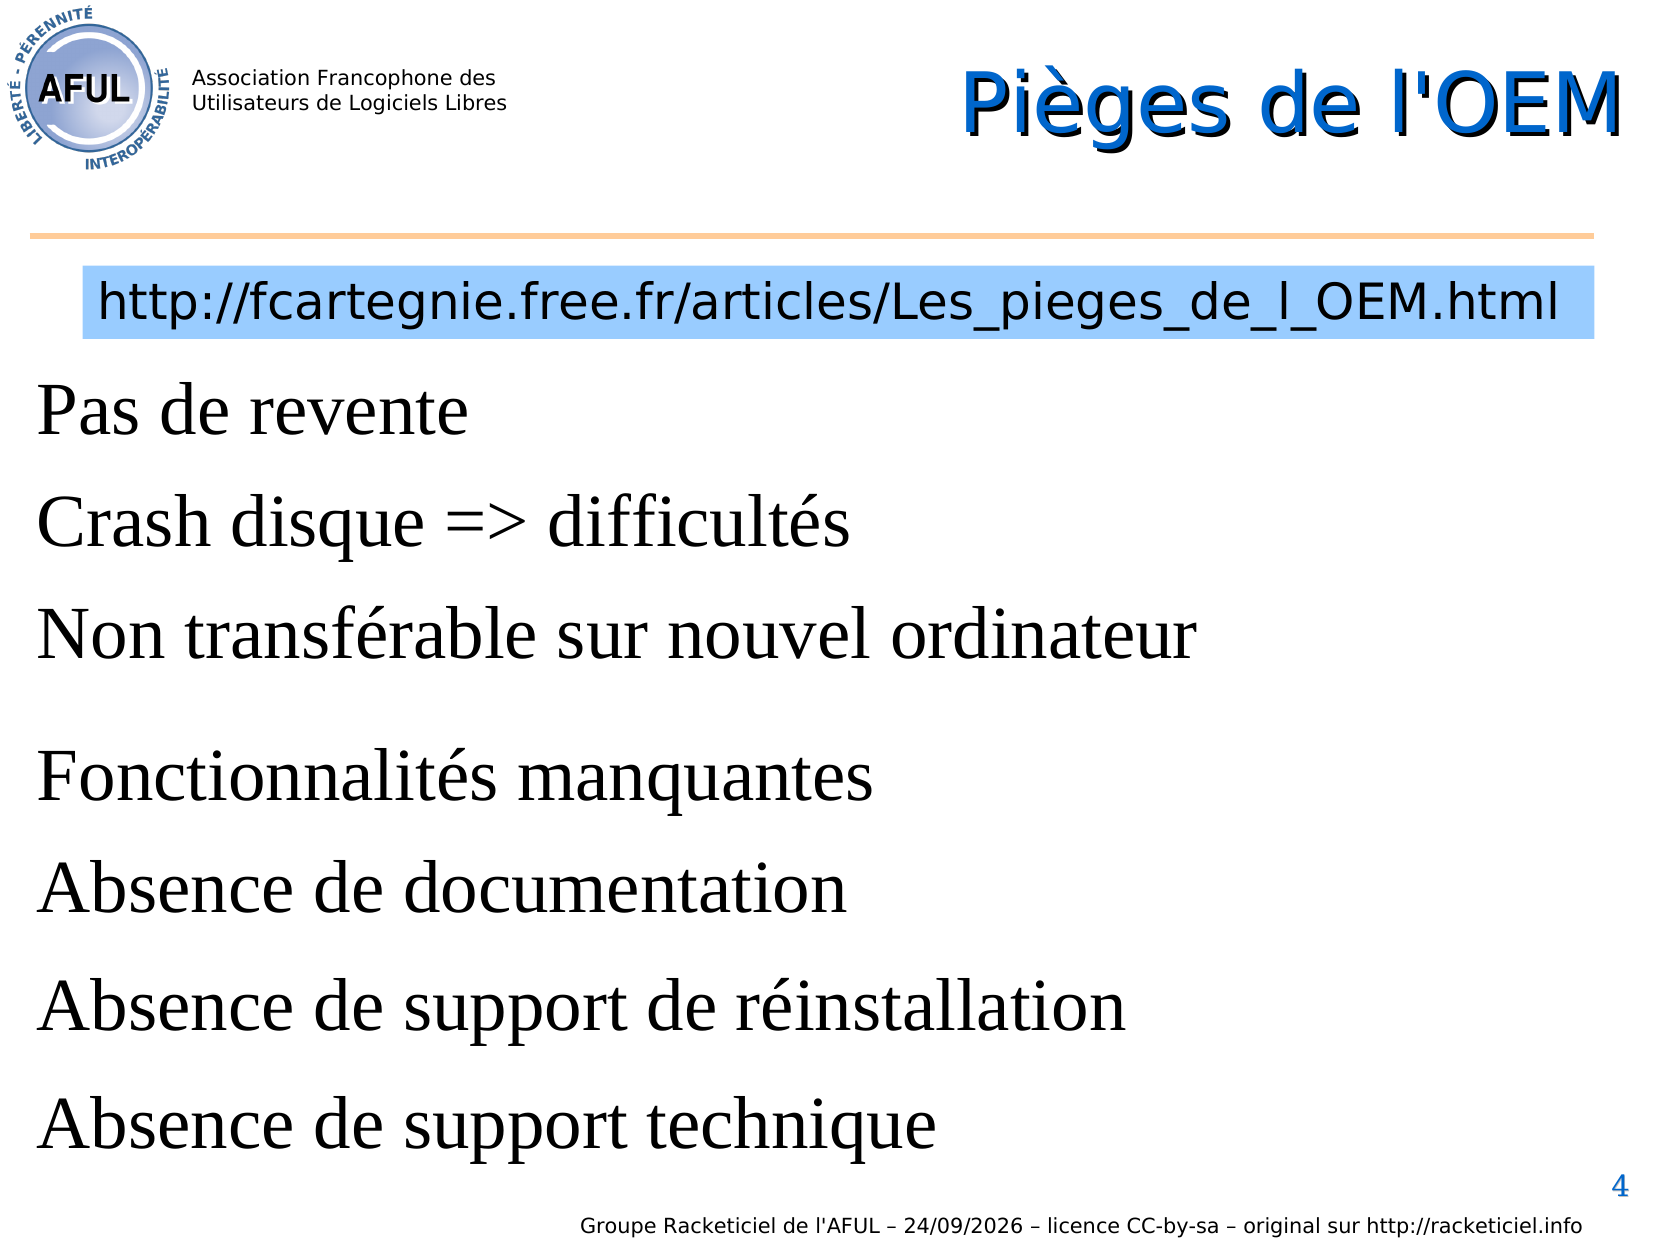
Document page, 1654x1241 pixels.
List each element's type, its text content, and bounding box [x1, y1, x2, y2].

text_box Fonctionnalités manquantes [22, 726, 891, 832]
text_box Non transférable sur nouvel ordinateur [22, 584, 1214, 691]
text_box Crash disque => difficultés [22, 472, 867, 579]
text_box Pas de revente [22, 360, 485, 466]
picture [0, 0, 178, 178]
text_box Absence de support technique [22, 1074, 954, 1181]
text_box Absence de documentation [22, 838, 864, 945]
title Pièges de l'OEM [501, 7, 1625, 200]
text_box http://fcartegnie.free.fr/articles/Les_pieges_de_l_OEM.html [82, 265, 1595, 339]
text_box Absence de support de réinstallation [22, 956, 1143, 1063]
